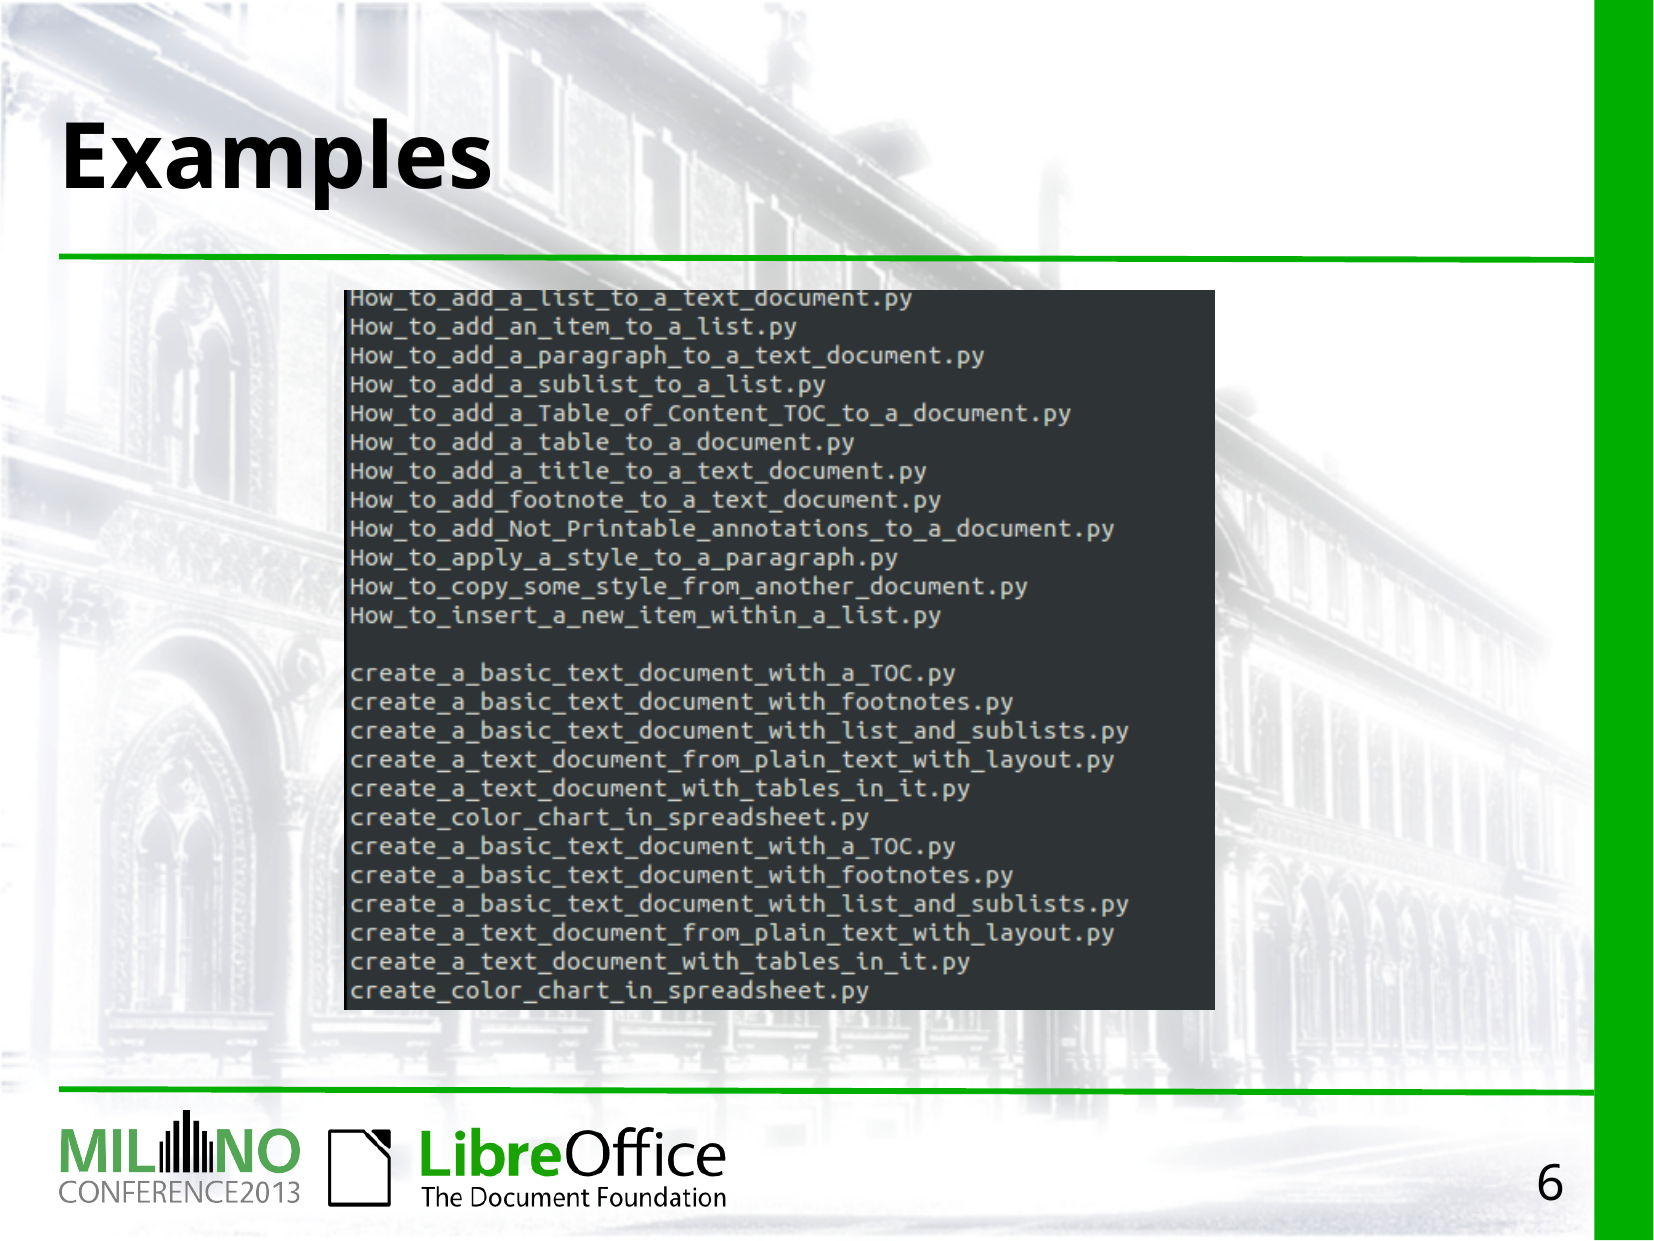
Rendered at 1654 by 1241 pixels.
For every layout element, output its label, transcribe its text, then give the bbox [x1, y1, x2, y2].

picture [0, 1, 1594, 1241]
title Examples [59, 49, 1548, 257]
